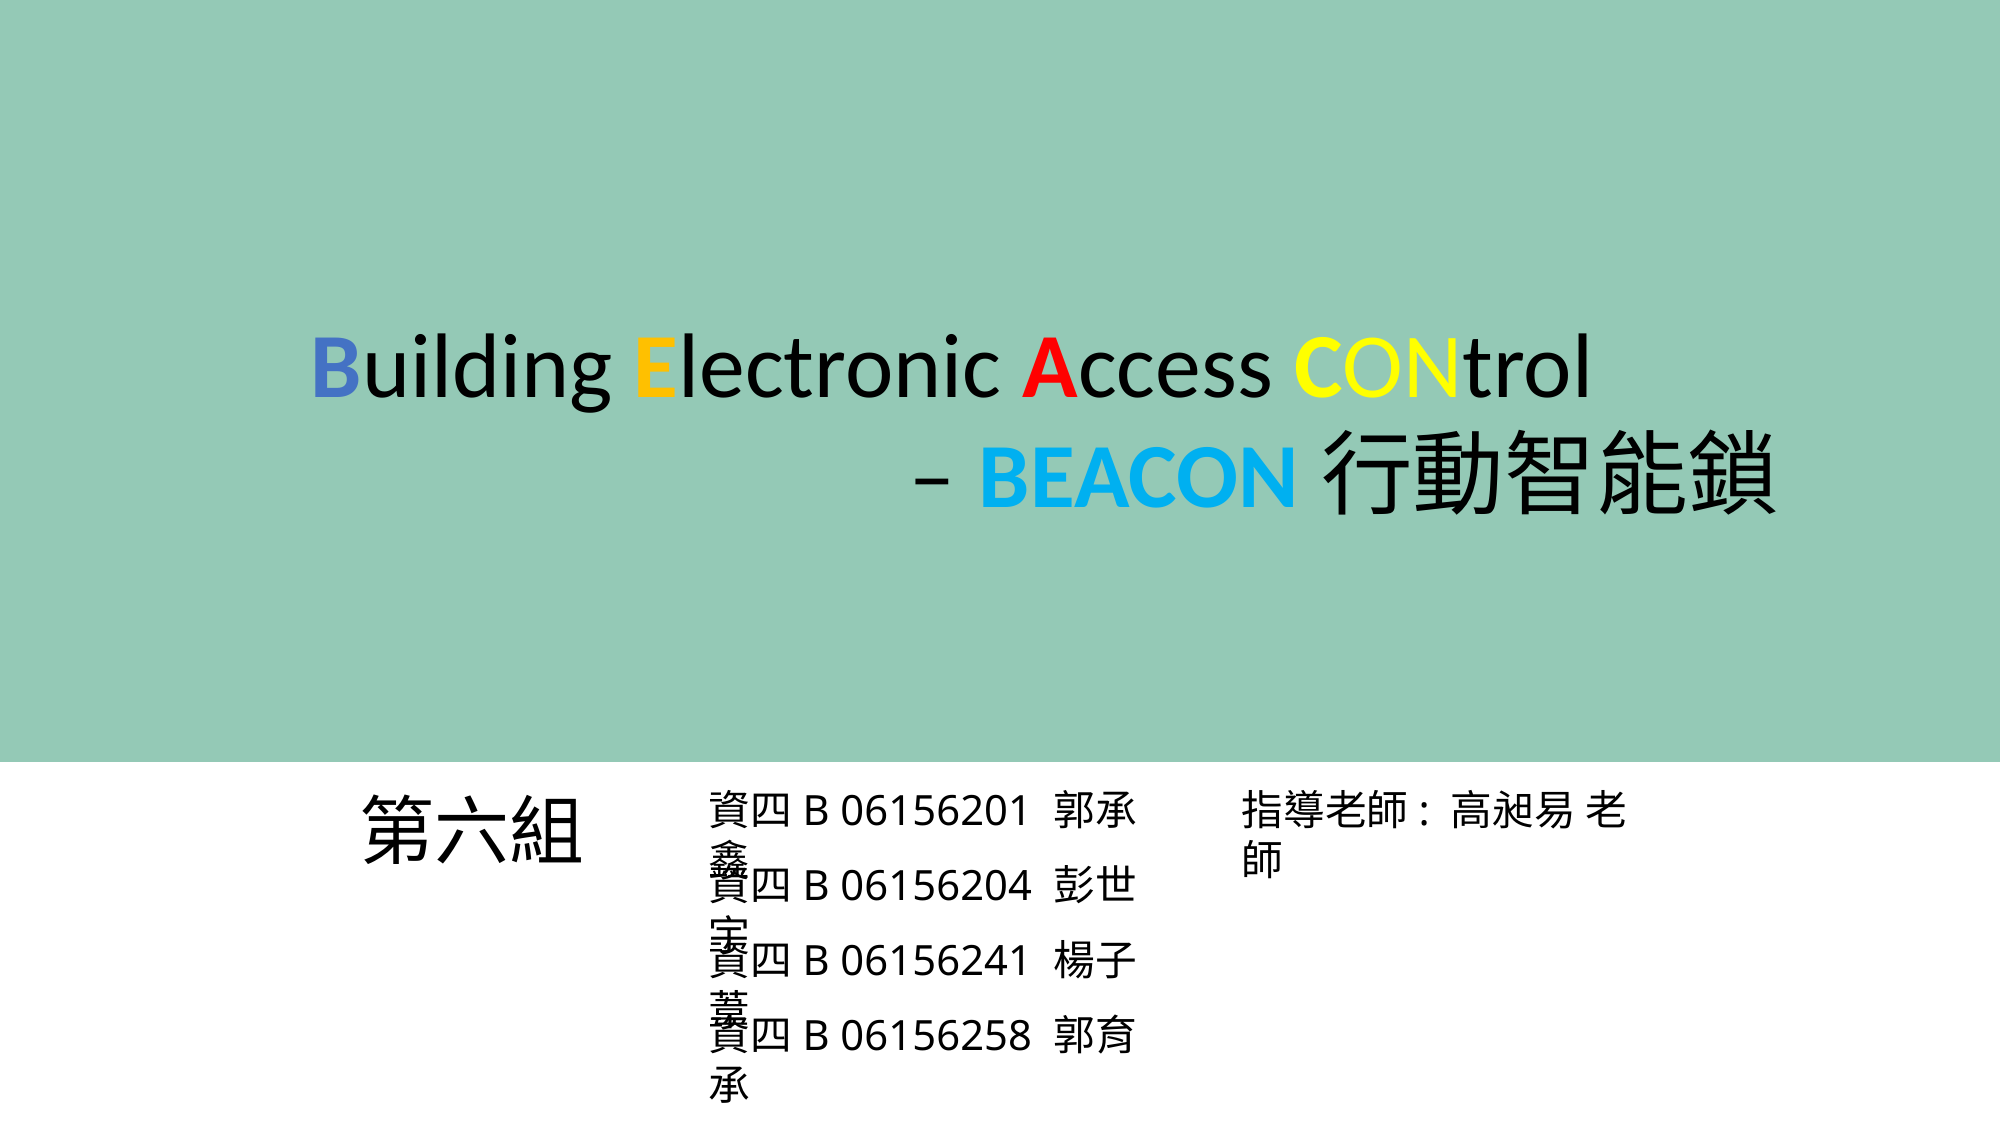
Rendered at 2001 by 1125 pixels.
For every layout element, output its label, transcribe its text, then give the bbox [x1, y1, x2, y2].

text_box 資四B 06156241 楊子葦 [694, 925, 1181, 992]
text_box [0, 0, 2000, 762]
text_box 資四B 06156204 彭世宇 [694, 851, 1181, 917]
text_box Building Electronic Access CONtrol – BEACON行動智能鎖 [65, 297, 1839, 536]
text_box 指導老師: 高昶易 老師 [1226, 776, 1674, 842]
text_box 第六組 [344, 776, 649, 883]
text_box 資四B 06156201 郭承鑫 [694, 776, 1181, 842]
text_box 資四B 06156258 郭育承 [694, 1000, 1181, 1067]
